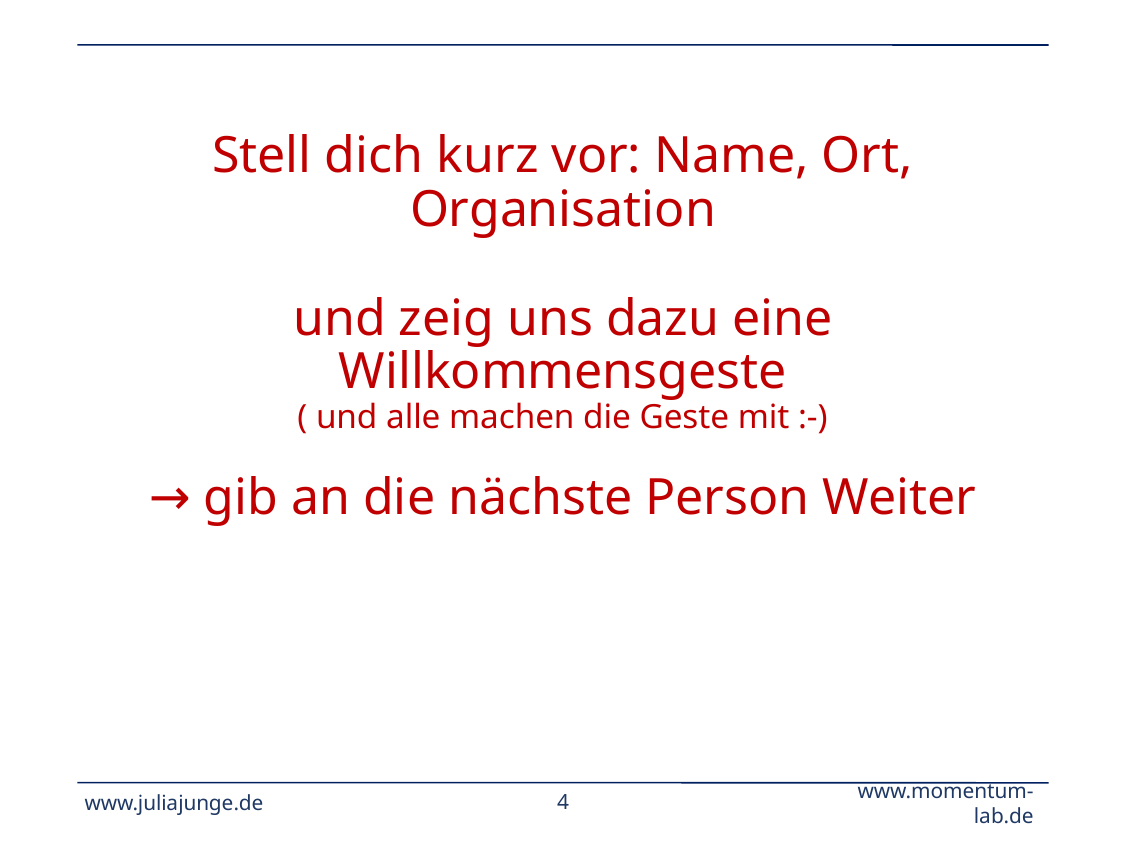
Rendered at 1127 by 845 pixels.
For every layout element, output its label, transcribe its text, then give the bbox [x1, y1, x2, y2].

title Stell dich kurz vor: Name, Ort, Organisation und zeig uns dazu eine Willkommensgeste ( und alle machen die Geste mit :-) → gib an die nächste Person Weiter [77, 44, 1049, 611]
slide_number <number> [436, 780, 690, 825]
slide_number www.momentum-lab.de [795, 780, 1049, 825]
slide_number www.juliajunge.de [69, 780, 331, 825]
